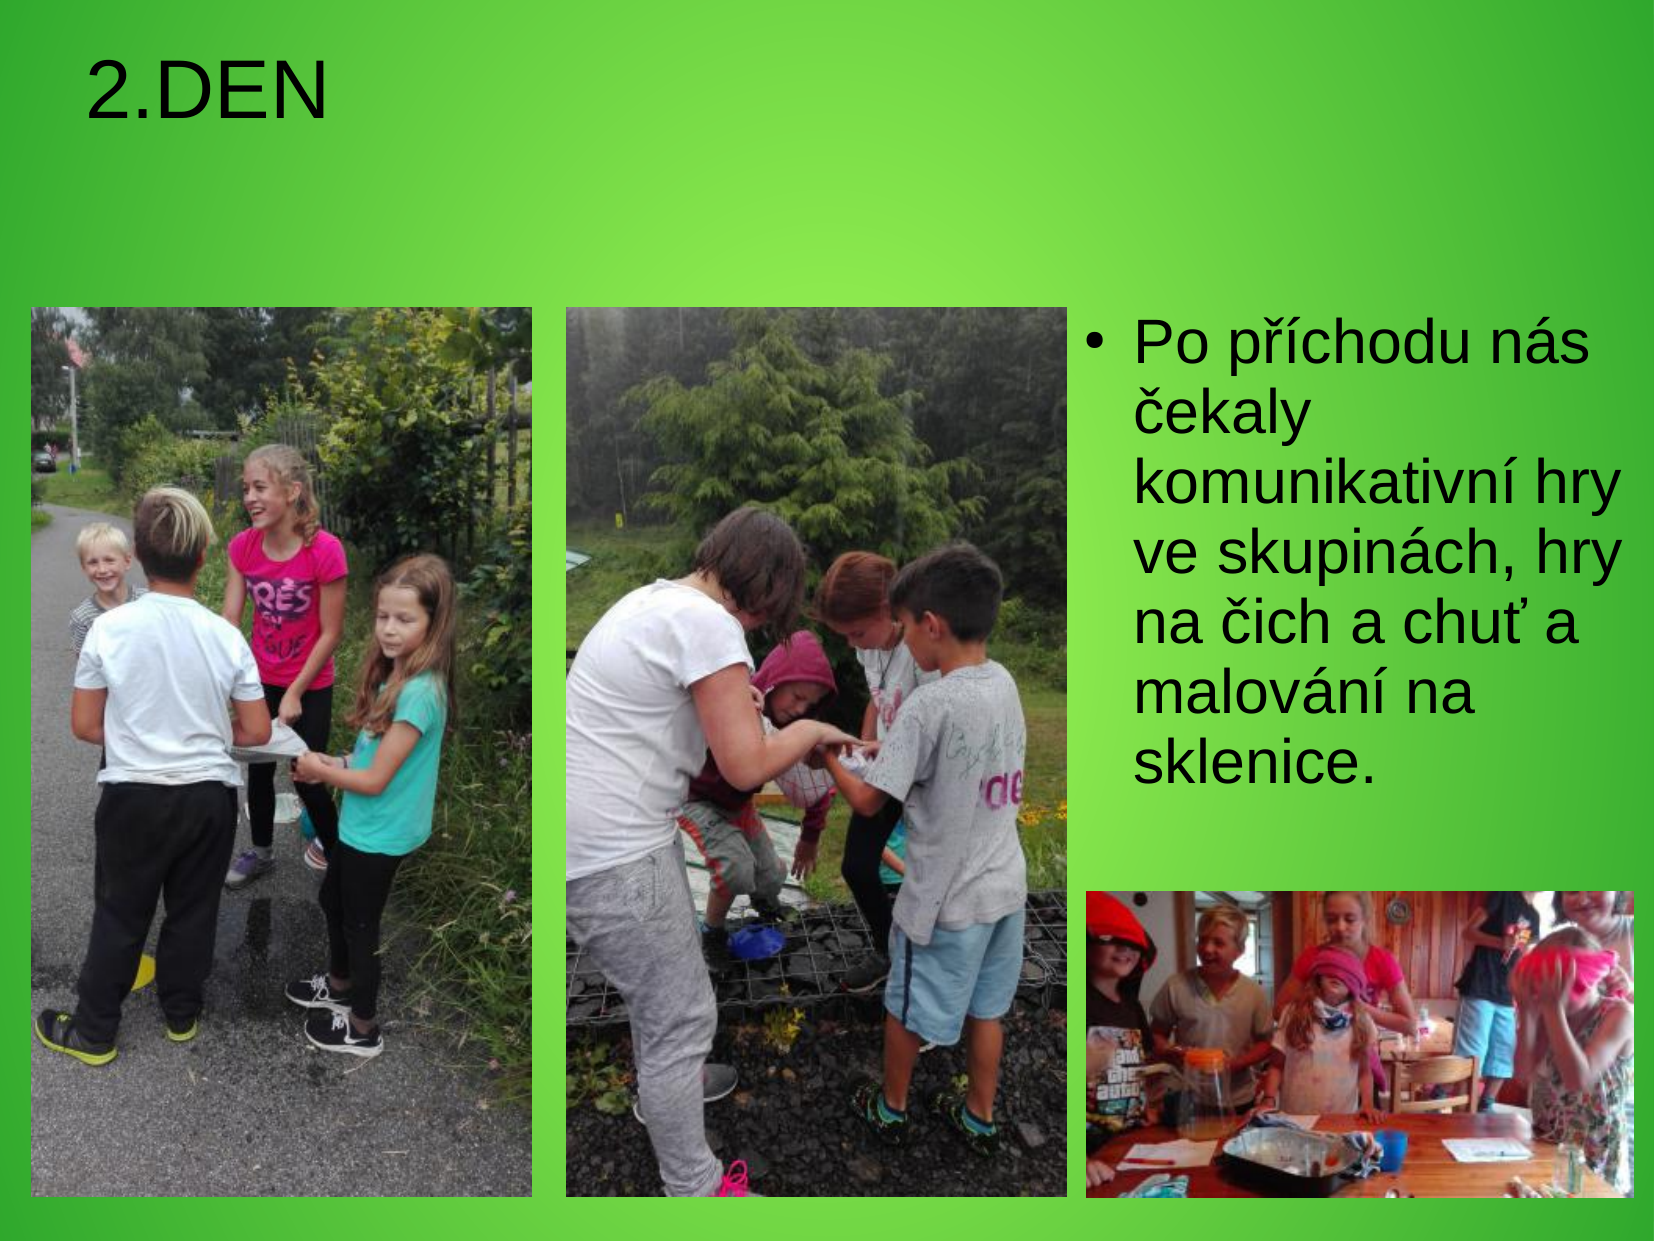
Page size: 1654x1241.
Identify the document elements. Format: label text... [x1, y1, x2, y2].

text_box 2.DEN [70, 35, 768, 144]
picture [566, 307, 1067, 1197]
list Po příchodu nás čekaly komunikativní hry ve skupinách, hry na čich a chuť a malování na sklenice. [1067, 307, 1630, 839]
picture [31, 307, 532, 1197]
picture [1086, 891, 1634, 1198]
